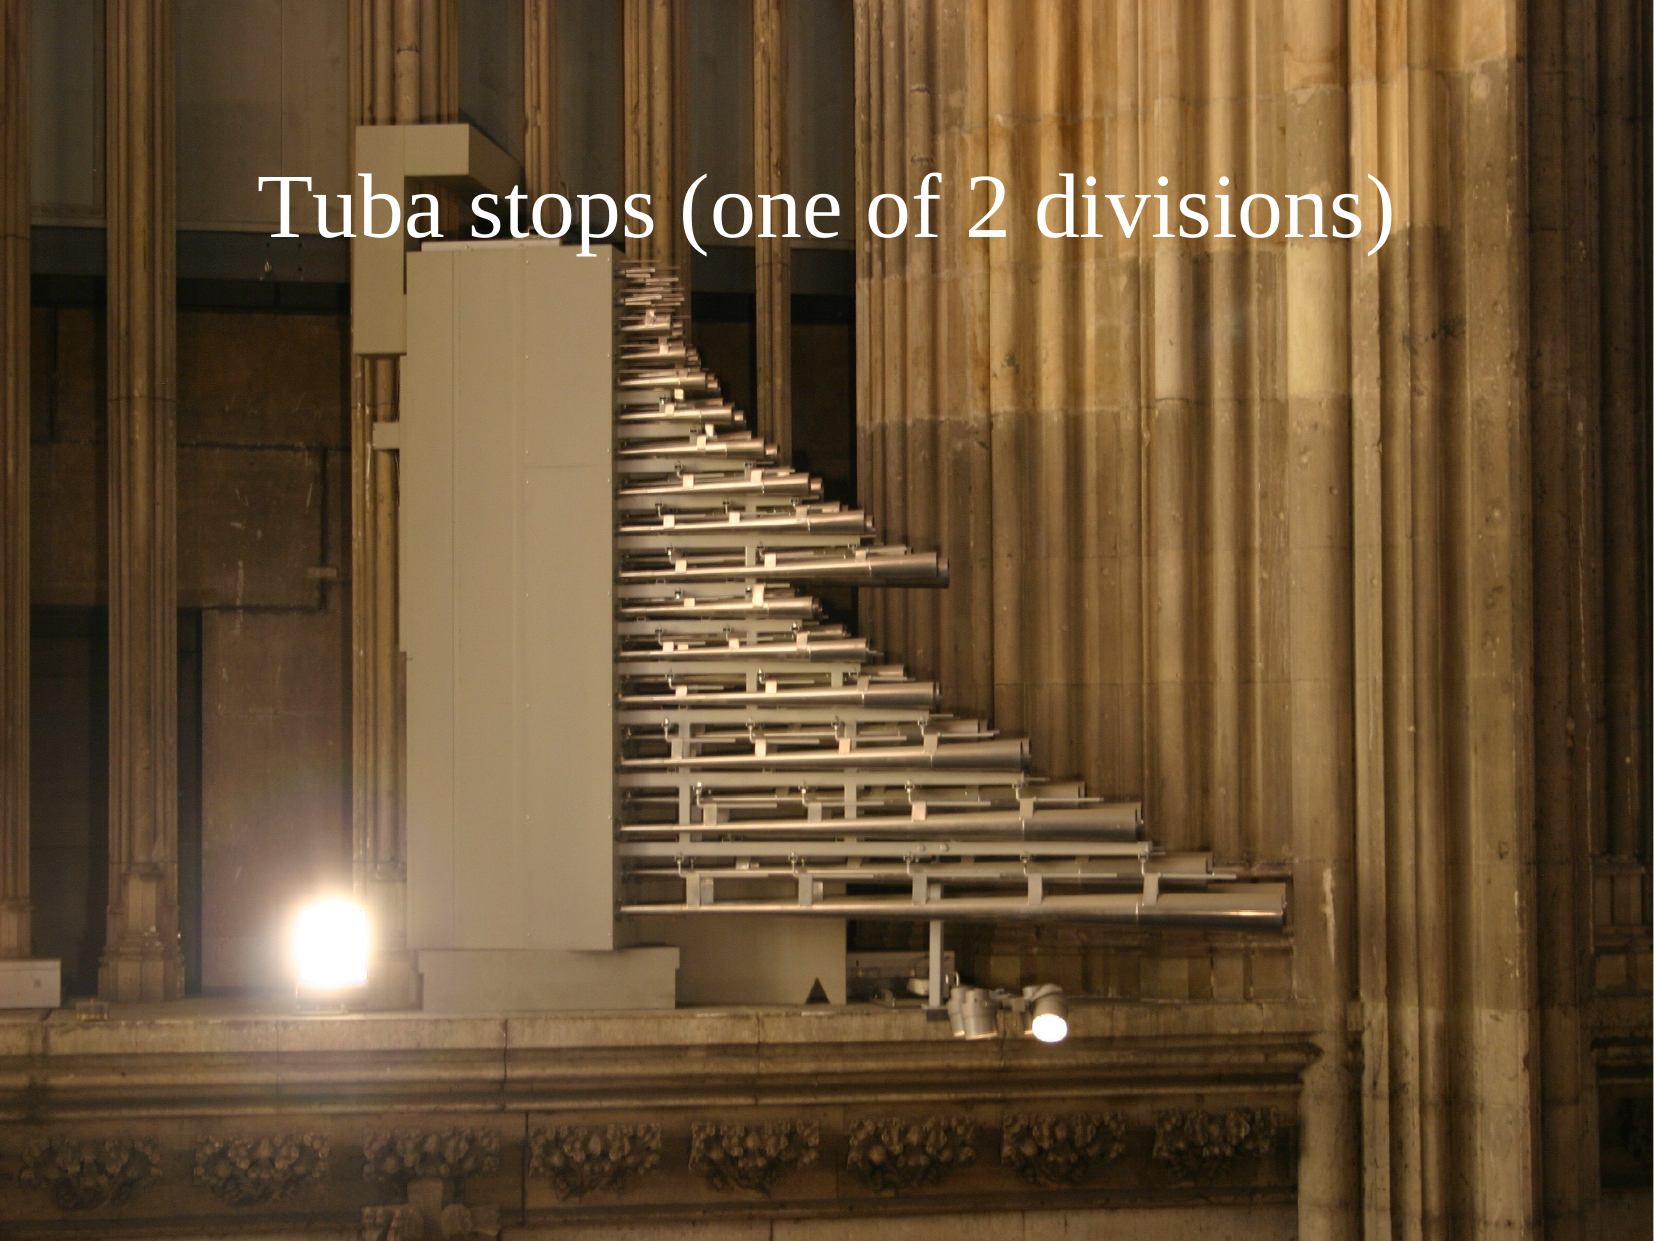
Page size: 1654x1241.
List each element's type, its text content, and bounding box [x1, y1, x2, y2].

picture [0, 0, 1654, 1241]
title Tuba stops (one of 2 divisions) [121, 110, 1534, 303]
